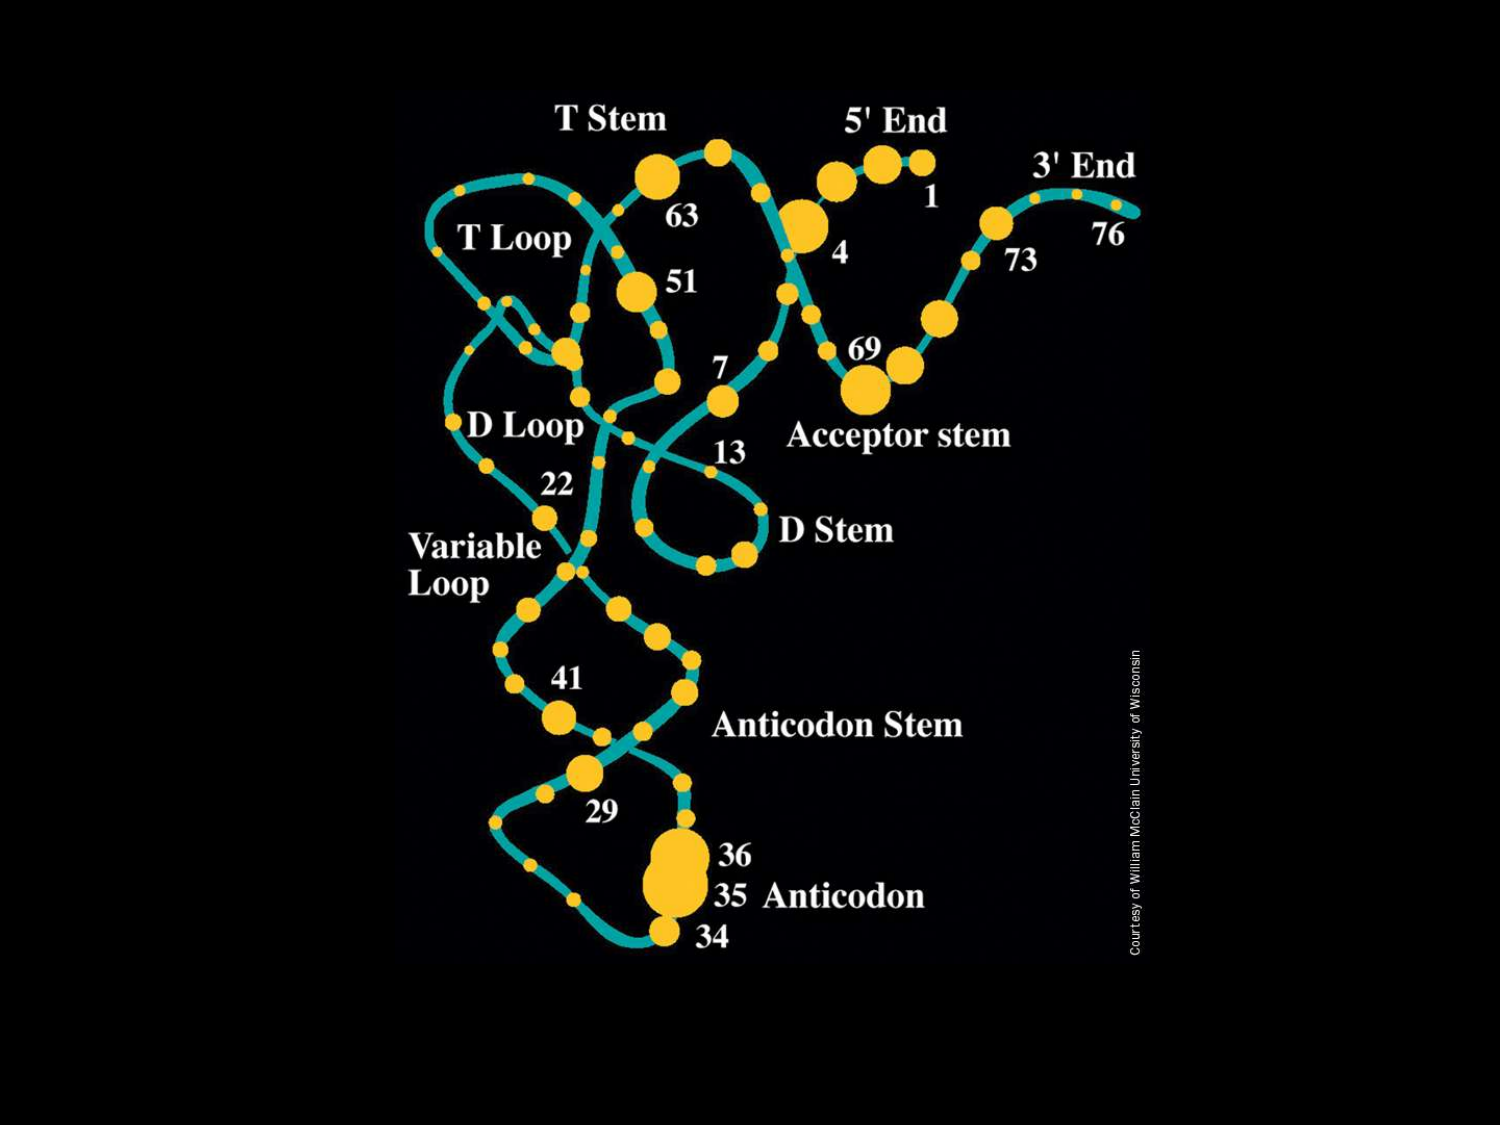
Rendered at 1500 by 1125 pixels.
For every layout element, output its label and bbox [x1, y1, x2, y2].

picture [395, 90, 1150, 965]
